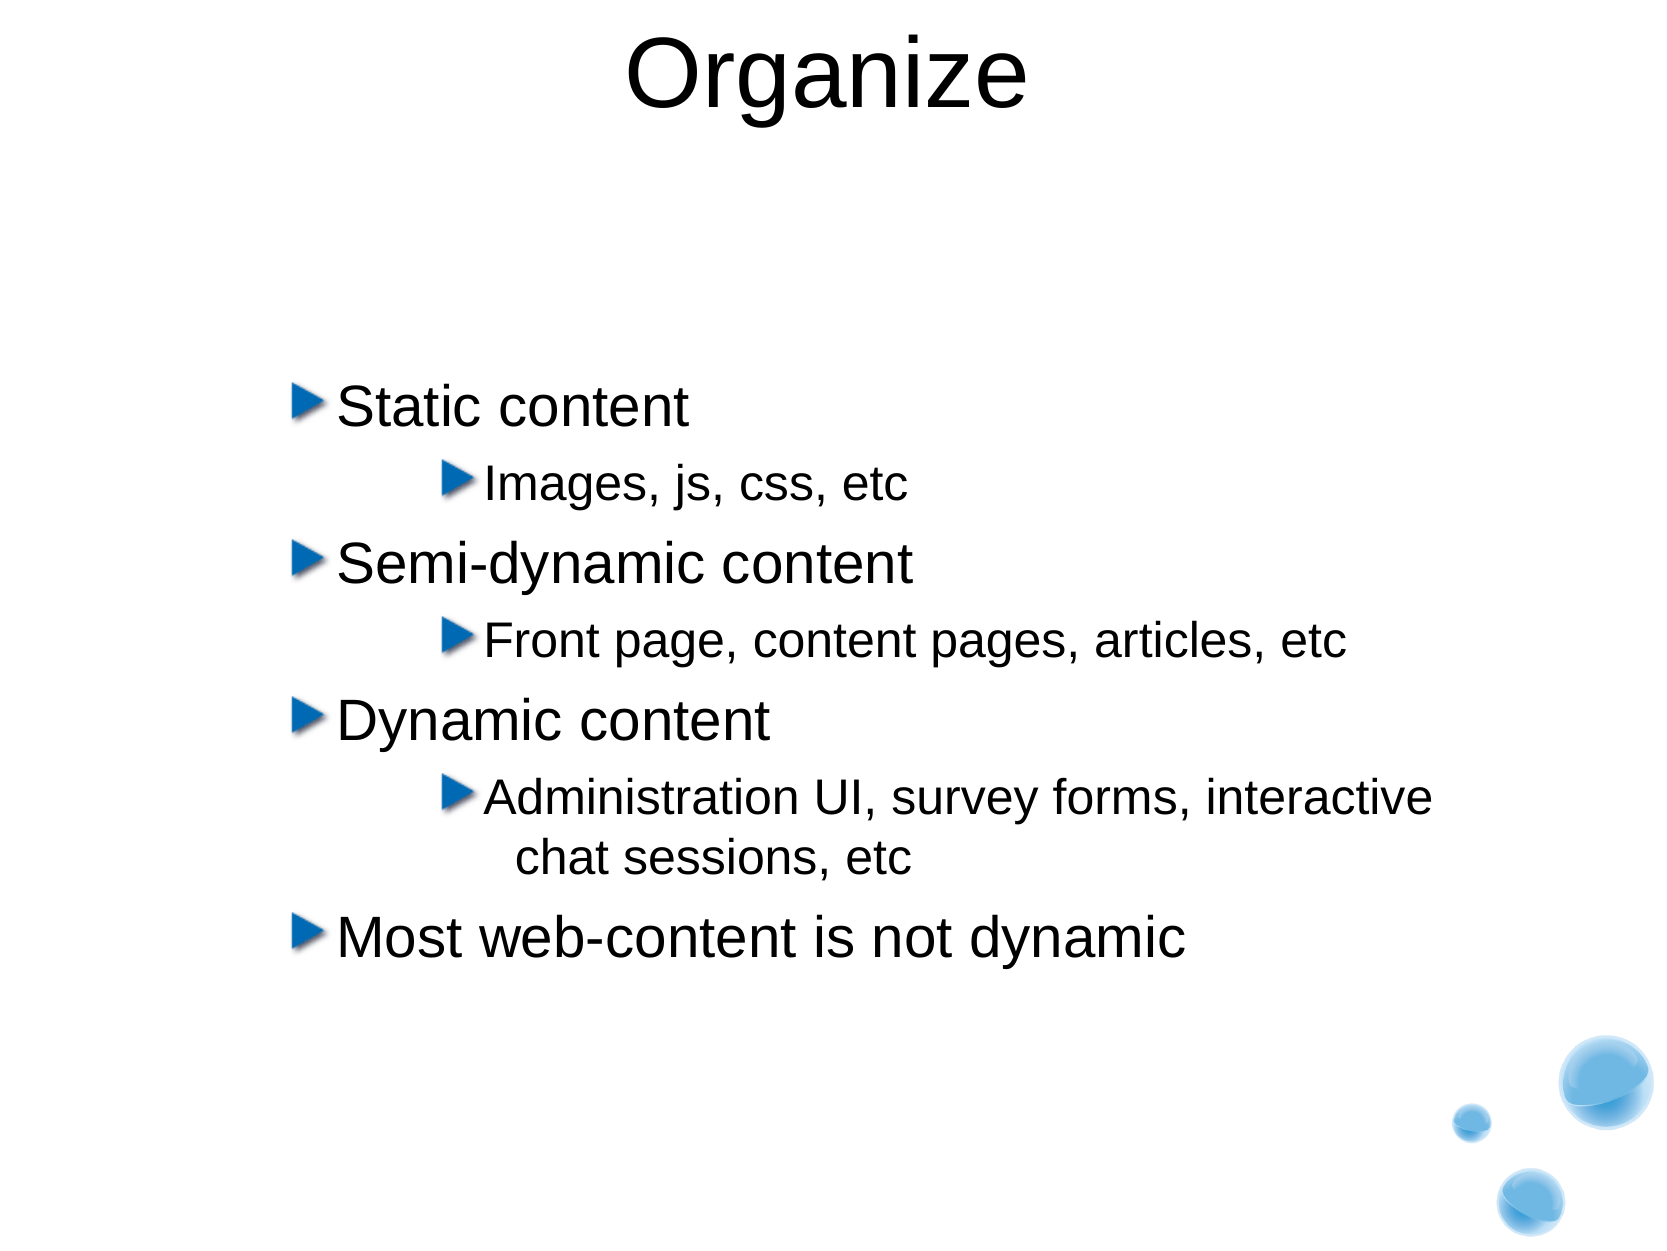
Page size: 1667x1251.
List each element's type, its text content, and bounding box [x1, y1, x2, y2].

list Static content Images, js, css, etc Semi-dynamic content Front page, content pages, articles, etc Dynamic content Administration UI, survey forms, interactive chat sessions, etc Most web-content is not dynamic [124, 360, 1541, 1187]
picture [1451, 1033, 1654, 1238]
title Organize [119, 0, 1536, 224]
